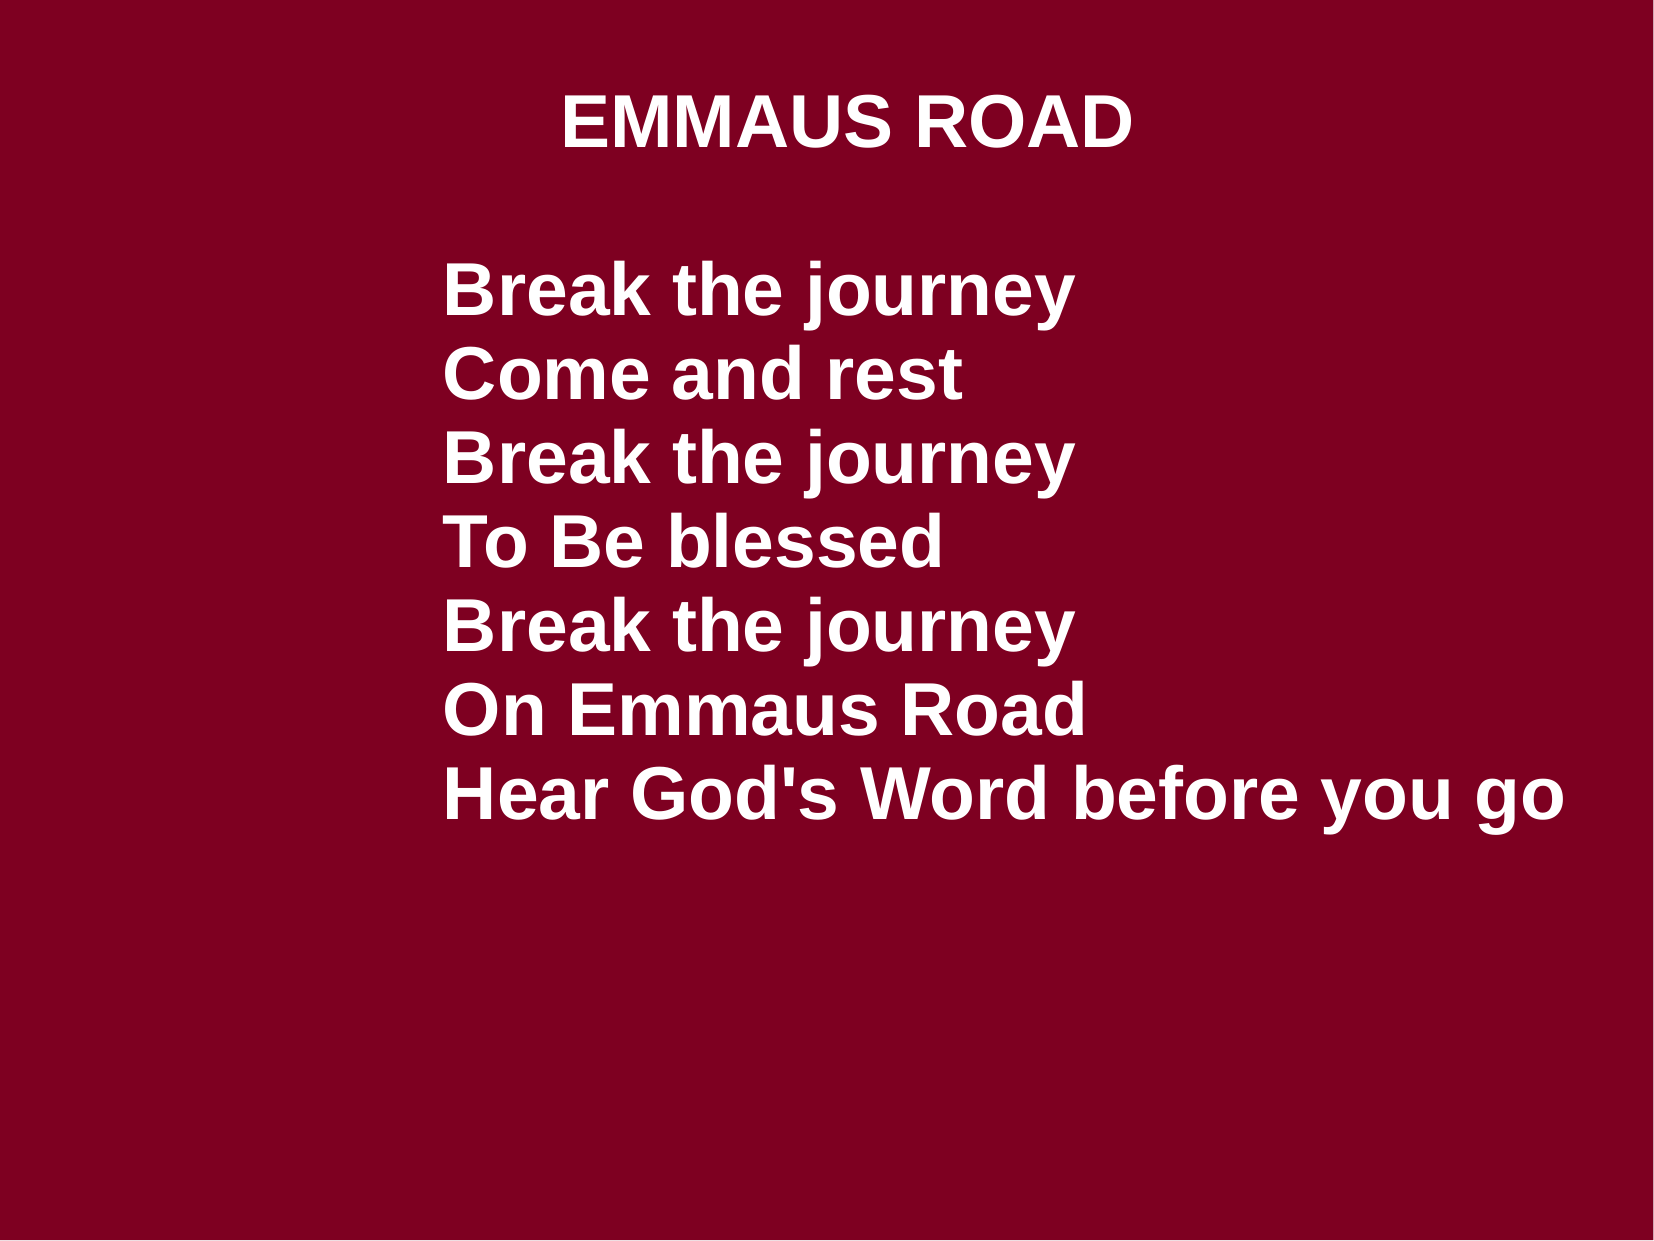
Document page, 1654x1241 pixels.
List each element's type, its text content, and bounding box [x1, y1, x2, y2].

text_box EMMAUS ROAD Break the journey Come and rest Break the journey To Be blessed Break the journey On Emmaus Road Hear God's Word before you go [0, 0, 1654, 1241]
